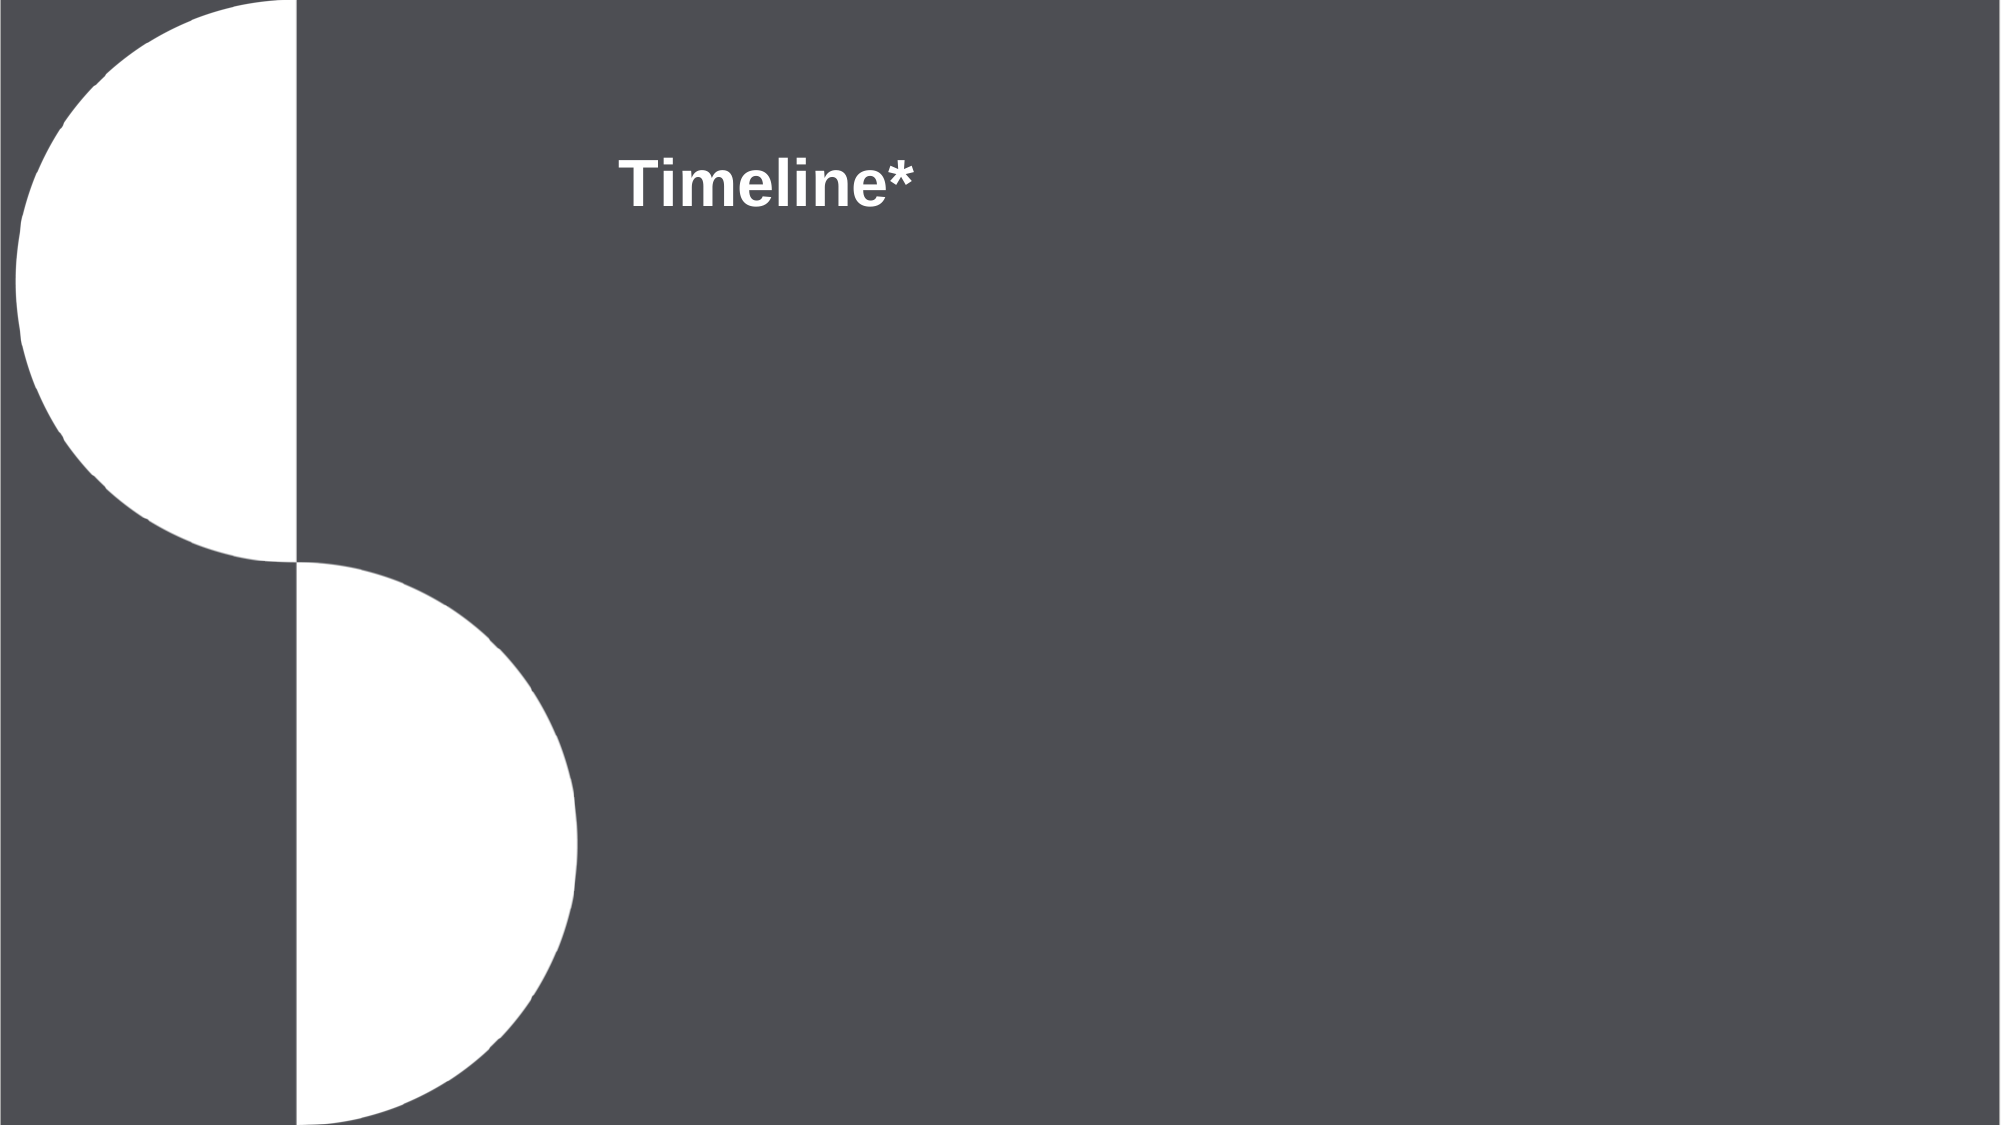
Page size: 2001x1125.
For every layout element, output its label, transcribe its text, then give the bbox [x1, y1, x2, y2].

title Timeline* [618, 139, 1854, 279]
